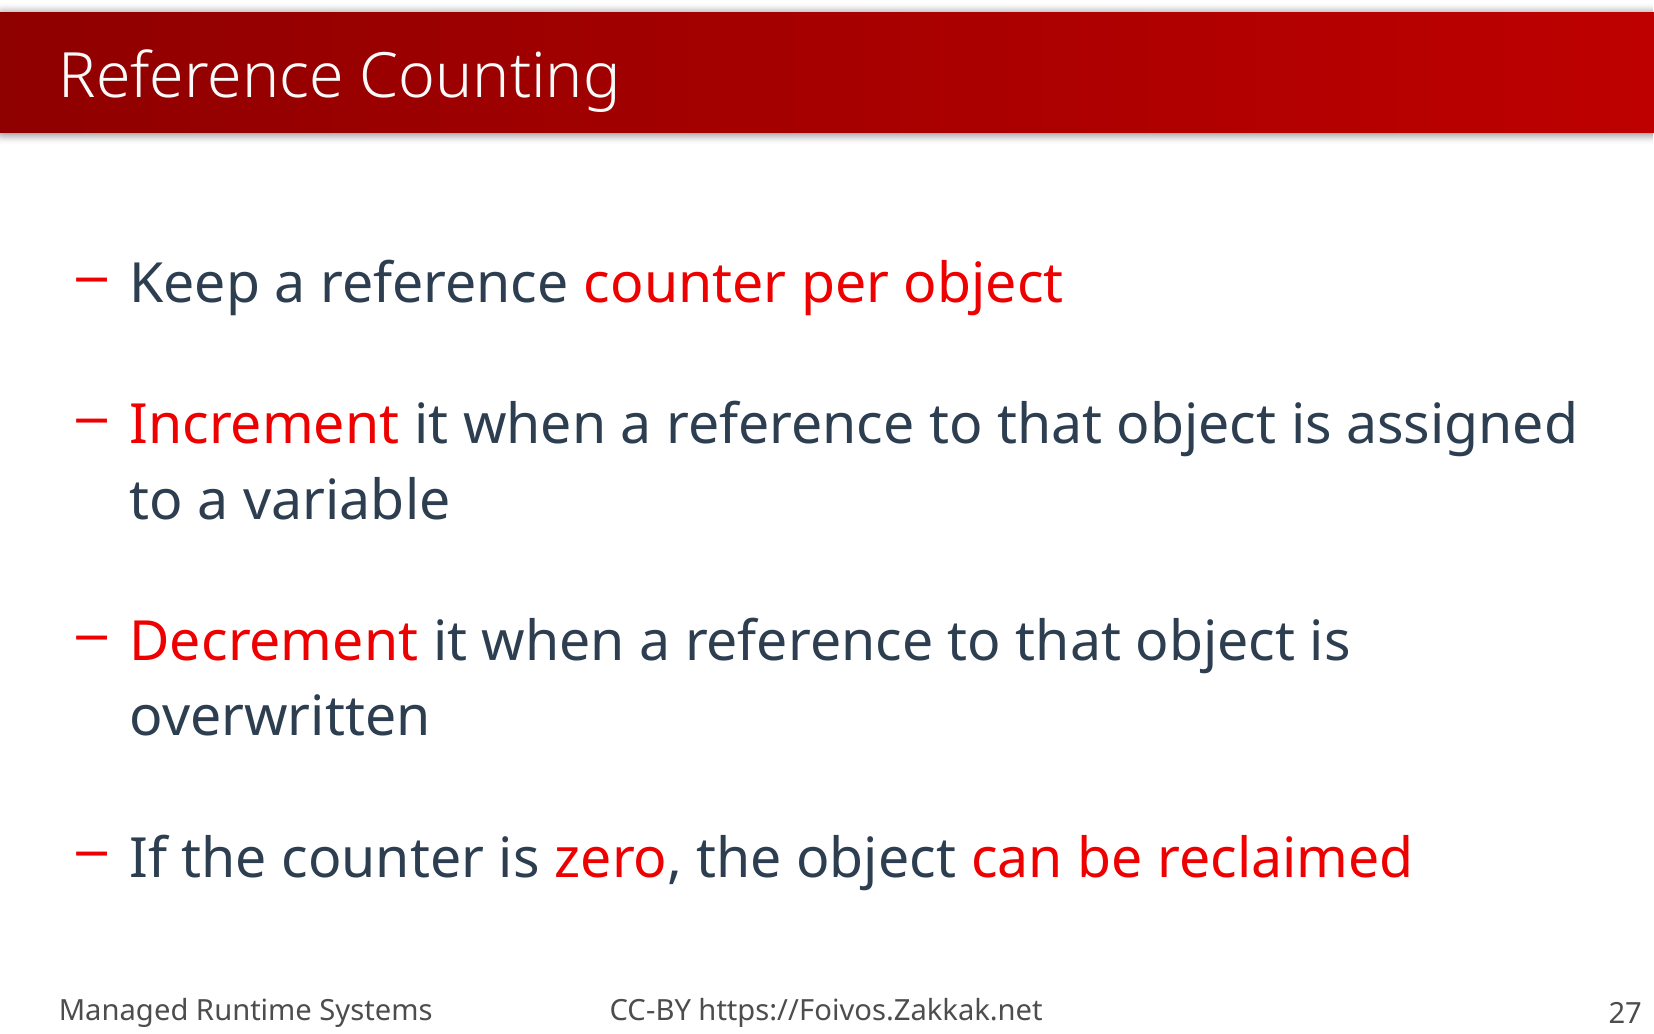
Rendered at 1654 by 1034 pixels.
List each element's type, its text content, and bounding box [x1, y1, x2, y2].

title Reference Counting [58, 7, 1329, 139]
list Keep a reference counter per object Increment it when a reference to that object is assigned to a variable Decrement it when a reference to that object is overwritten If the counter is zero, the object can be reclaimed [58, 177, 1594, 960]
